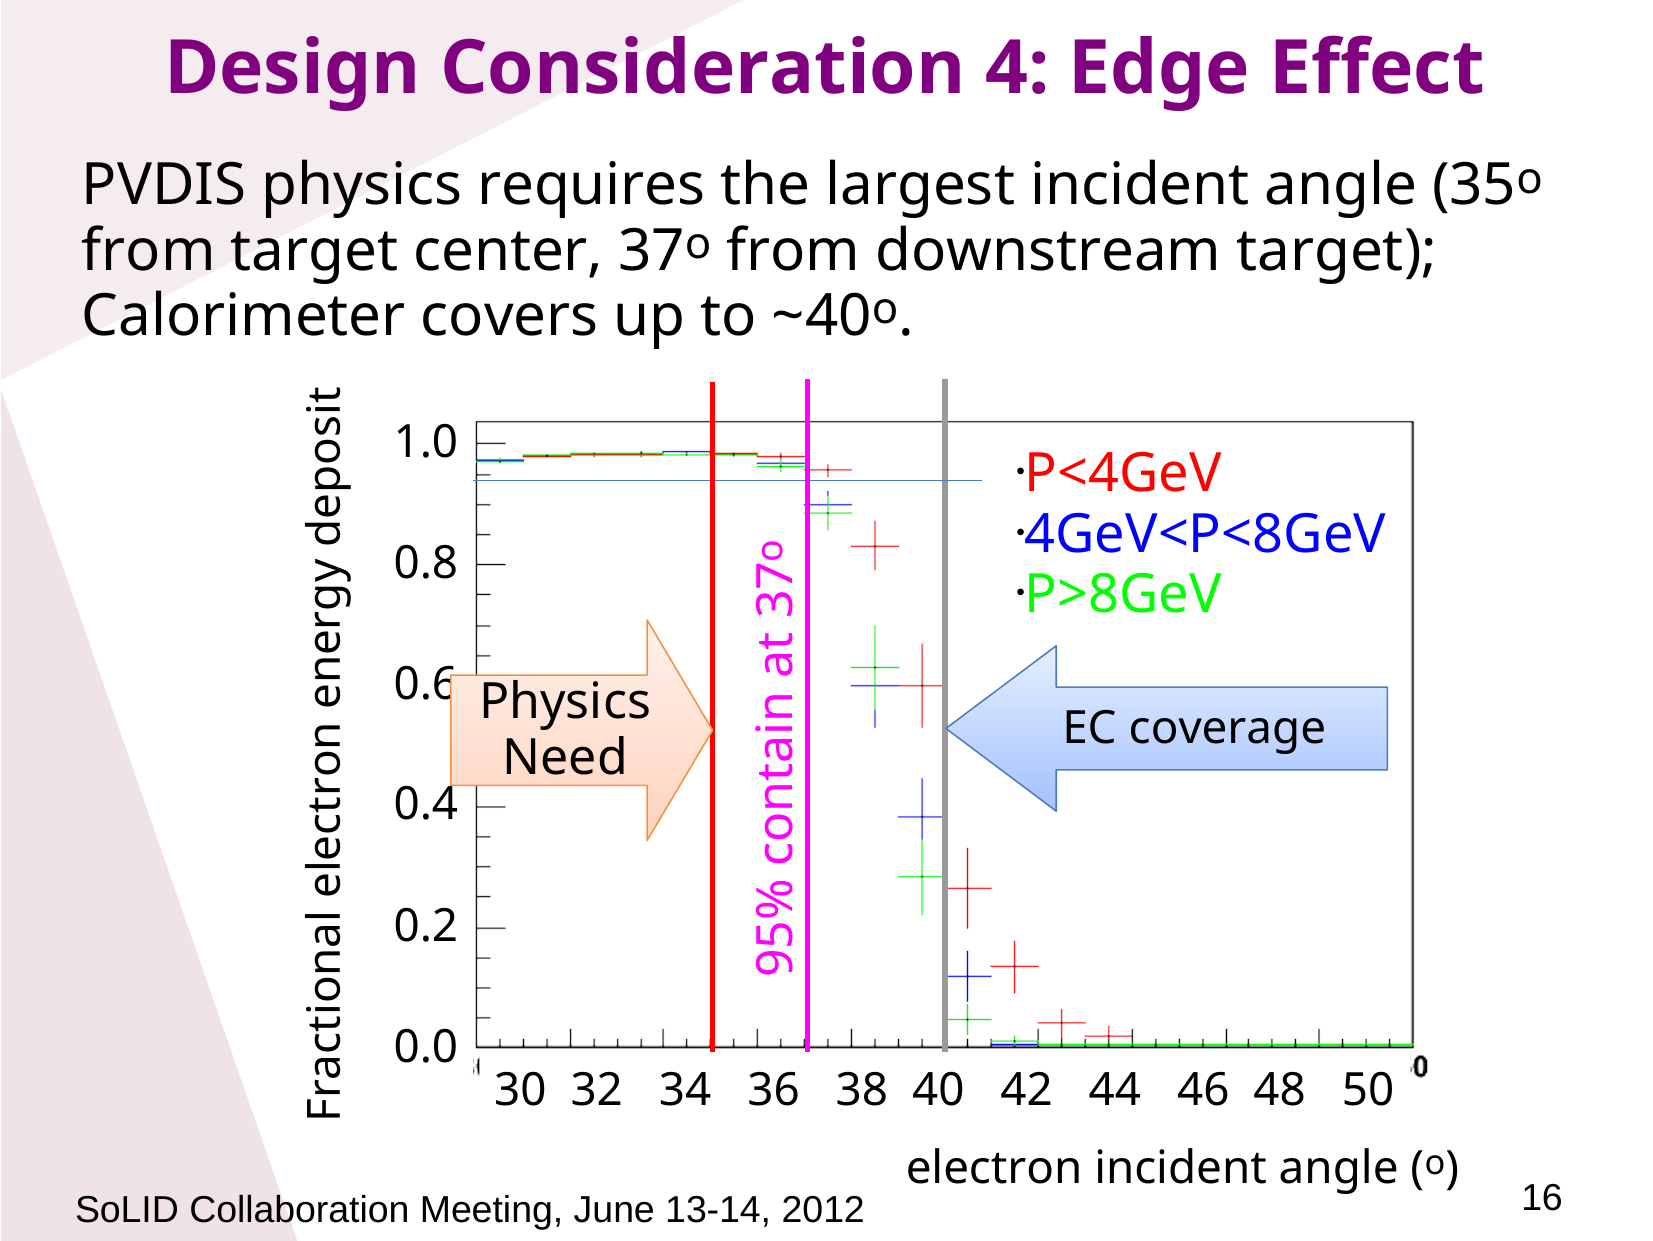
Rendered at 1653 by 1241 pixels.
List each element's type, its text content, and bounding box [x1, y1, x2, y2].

title Design Consideration 4: Edge Effect [37, 19, 1613, 158]
text_box 95% contain at 37o [740, 524, 811, 993]
picture [412, 737, 710, 1112]
text_box Physics Need [450, 619, 713, 841]
picture [948, 398, 1485, 1112]
text_box EC coverage [945, 645, 1388, 812]
picture [474, 481, 710, 724]
picture [715, 398, 805, 480]
text_box 30 32 34 36 38 40 42 44 46 48 50 [479, 1052, 1411, 1122]
picture [810, 481, 942, 1052]
text_box electron incident angle (o) [891, 1130, 1528, 1201]
list PVDIS physics requires the largest incident angle (35o from target center, 37o from downstream target); Calorimeter covers up to ~40o. [67, 158, 1613, 356]
picture [810, 398, 942, 480]
text_box P<4GeV 4GeV<P<8GeV P>8GeV [1001, 436, 1402, 633]
picture [474, 398, 710, 480]
text_box 1.0 0.8 0.6 0.4 0.2 0.0 [378, 398, 474, 1079]
text_box Fractional electron energy deposit [291, 372, 358, 1138]
picture [715, 481, 805, 1052]
